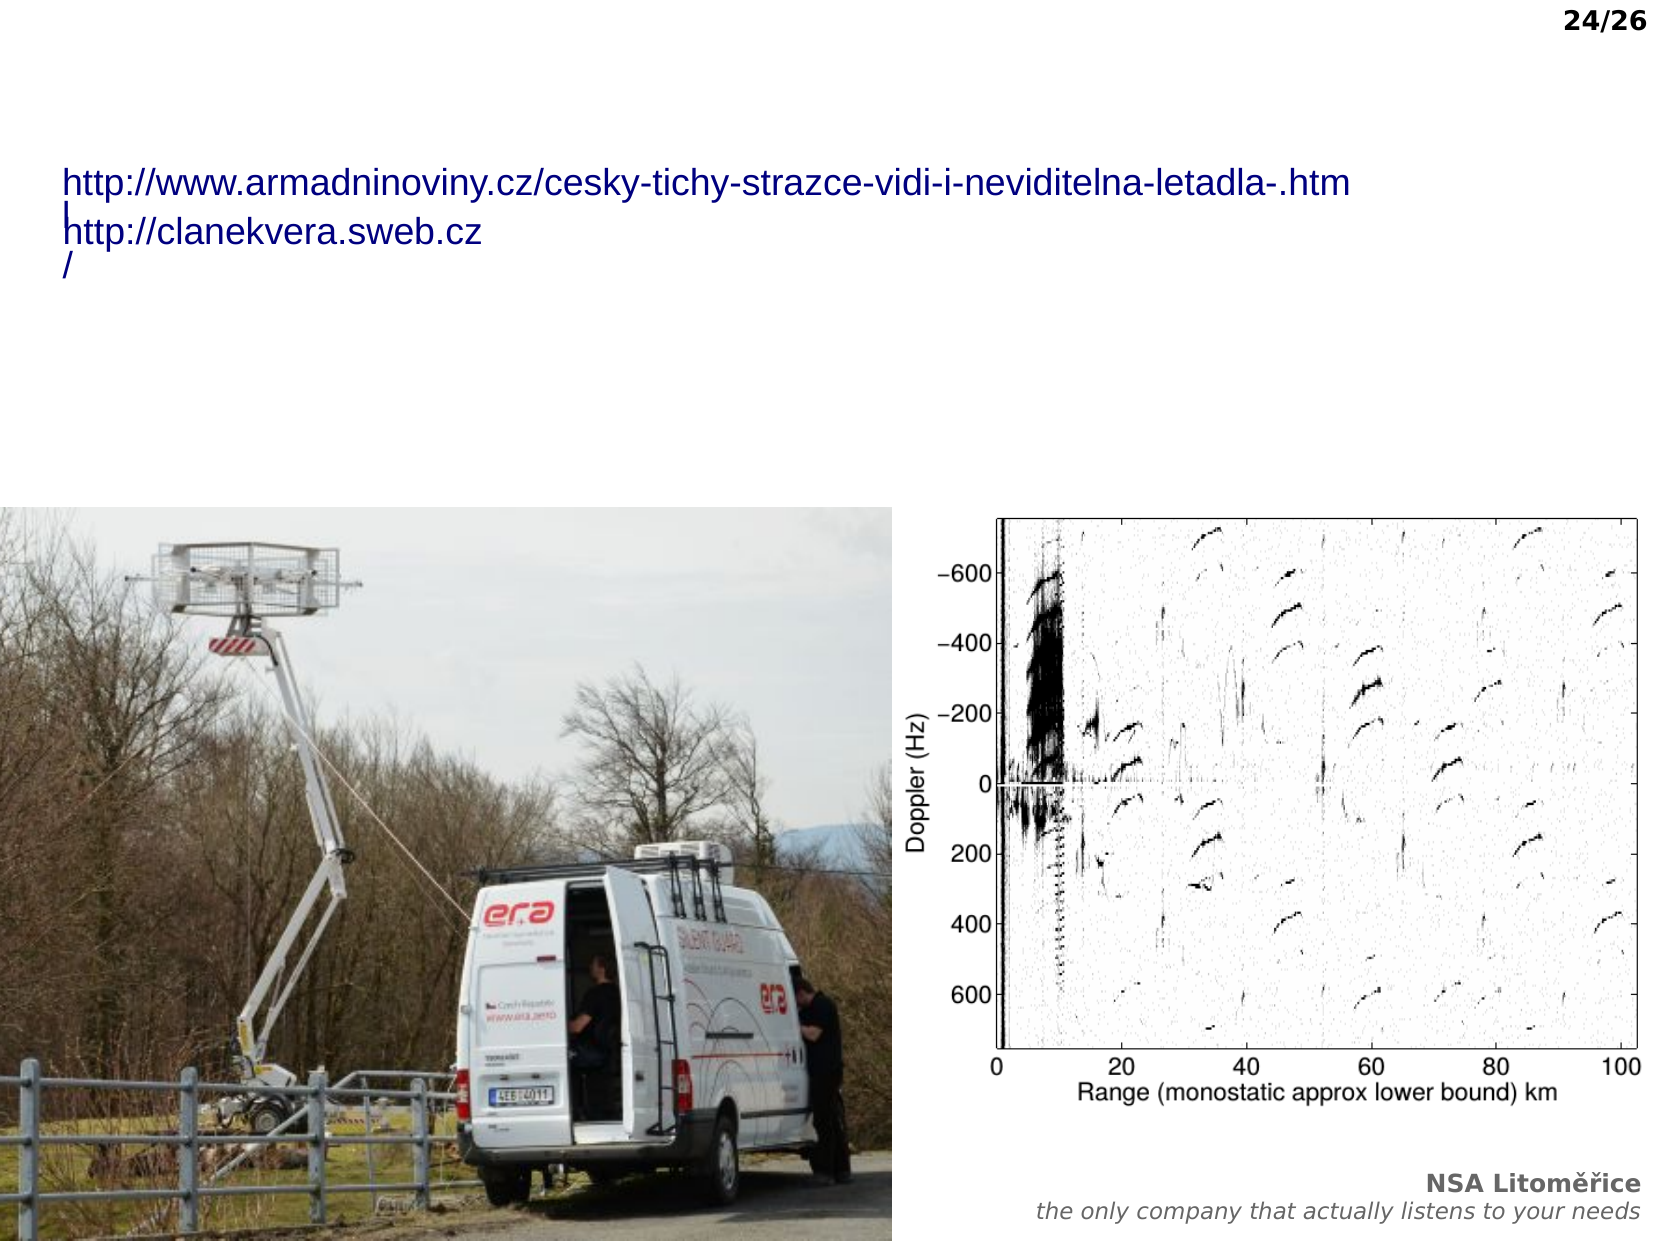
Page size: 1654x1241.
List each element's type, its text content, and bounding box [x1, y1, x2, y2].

text_box http://www.armadninoviny.cz/cesky-tichy-strazce-vidi-i-neviditelna-letadla-.html [47, 153, 1371, 211]
picture [0, 496, 1654, 1241]
text_box http://clanekvera.sweb.cz/ [47, 202, 508, 260]
